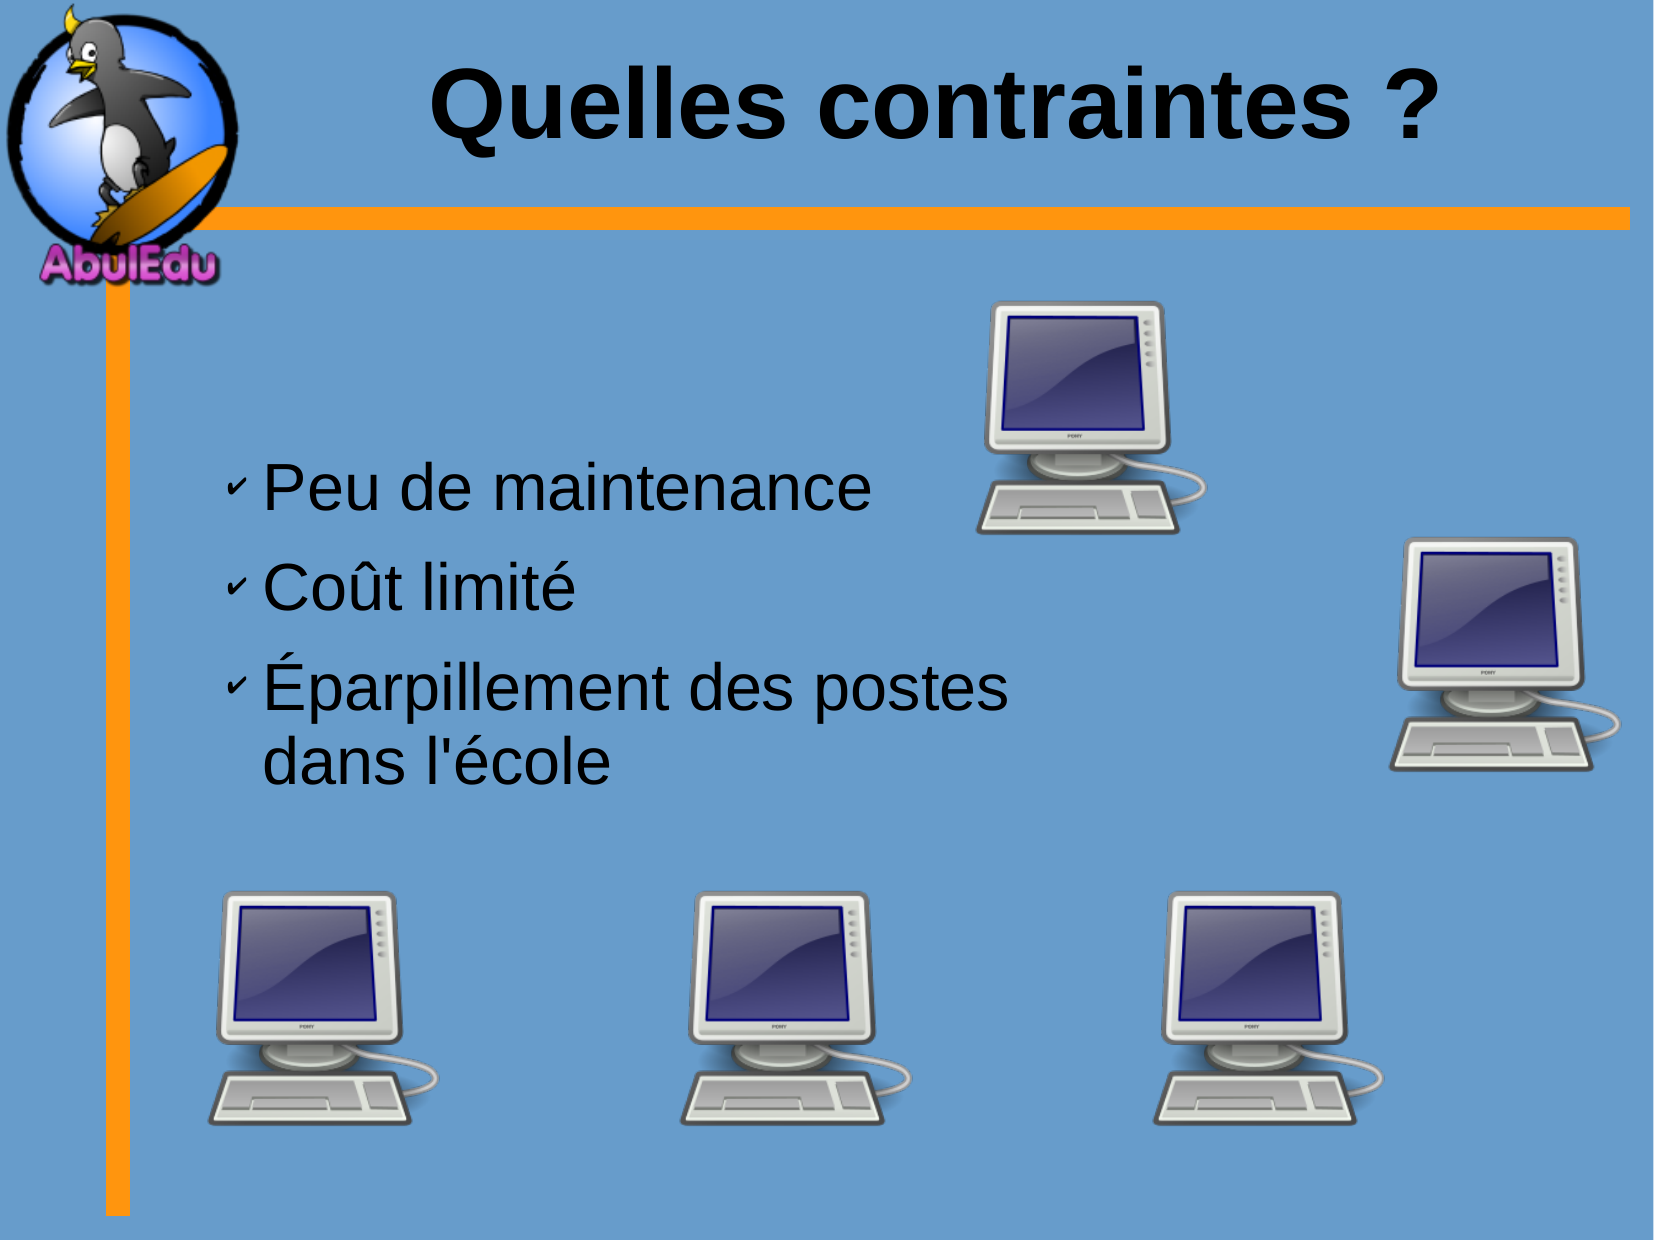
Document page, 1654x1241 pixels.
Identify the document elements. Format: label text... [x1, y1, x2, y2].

title Quelles contraintes ? [248, 0, 1636, 208]
text_box Peu de maintenance Coût limité Éparpillement des postes dans l'école [177, 442, 1625, 945]
picture [670, 885, 916, 1131]
picture [966, 295, 1211, 541]
picture [0, 0, 248, 292]
picture [1379, 531, 1625, 777]
picture [1143, 885, 1388, 1131]
picture [198, 885, 443, 1131]
